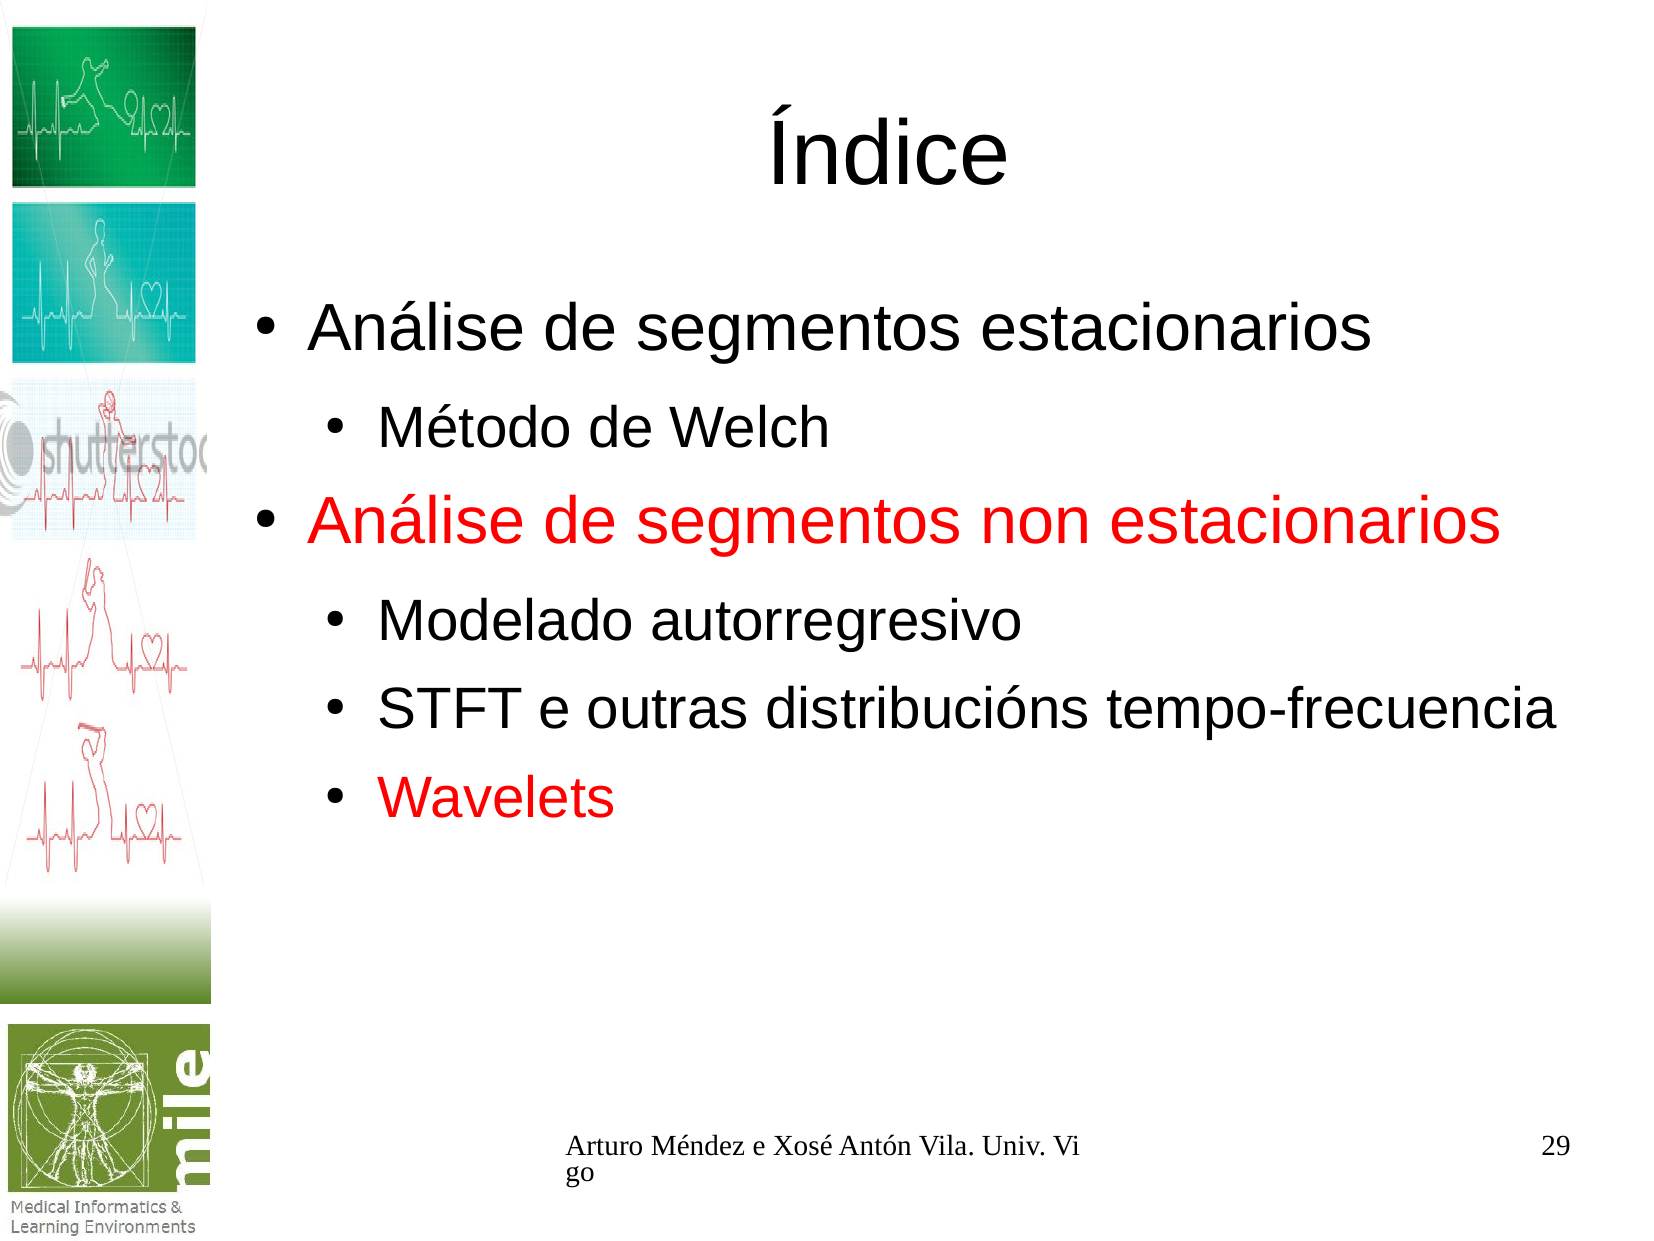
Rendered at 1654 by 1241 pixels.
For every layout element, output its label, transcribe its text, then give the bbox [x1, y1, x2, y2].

picture [0, 0, 207, 886]
title Índice [206, 49, 1571, 257]
list Análise de segmentos estacionarios Método de Welch Análise de segmentos non estacionarios Modelado autorregresivo STFT e outras distribucións tempo-frecuencia Wavelets [236, 290, 1571, 1109]
picture [0, 1008, 228, 1241]
